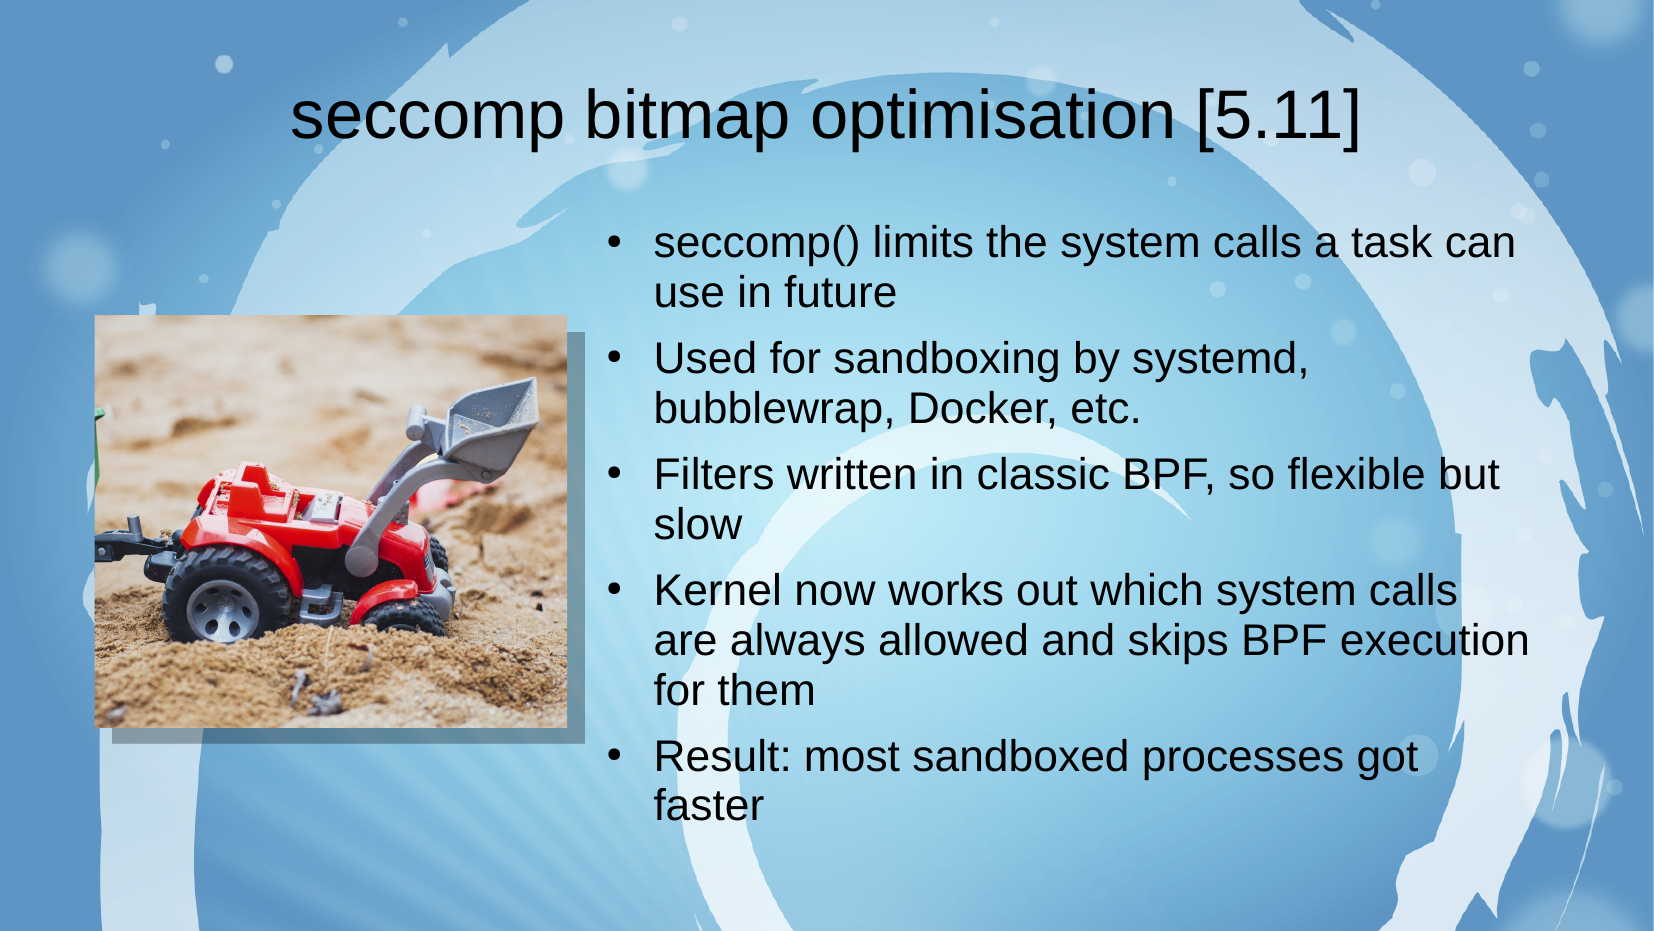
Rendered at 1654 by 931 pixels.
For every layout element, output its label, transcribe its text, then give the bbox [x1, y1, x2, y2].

title seccomp bitmap optimisation [5.11] [118, 37, 1536, 193]
picture [0, 0, 1654, 931]
list seccomp() limits the system calls a task can use in future Used for sandboxing by systemd, bubblewrap, Docker, etc. Filters written in classic BPF, so flexible but slow Kernel now works out which system calls are always allowed and skips BPF execution for them Result: most sandboxed processes got faster [590, 217, 1536, 832]
